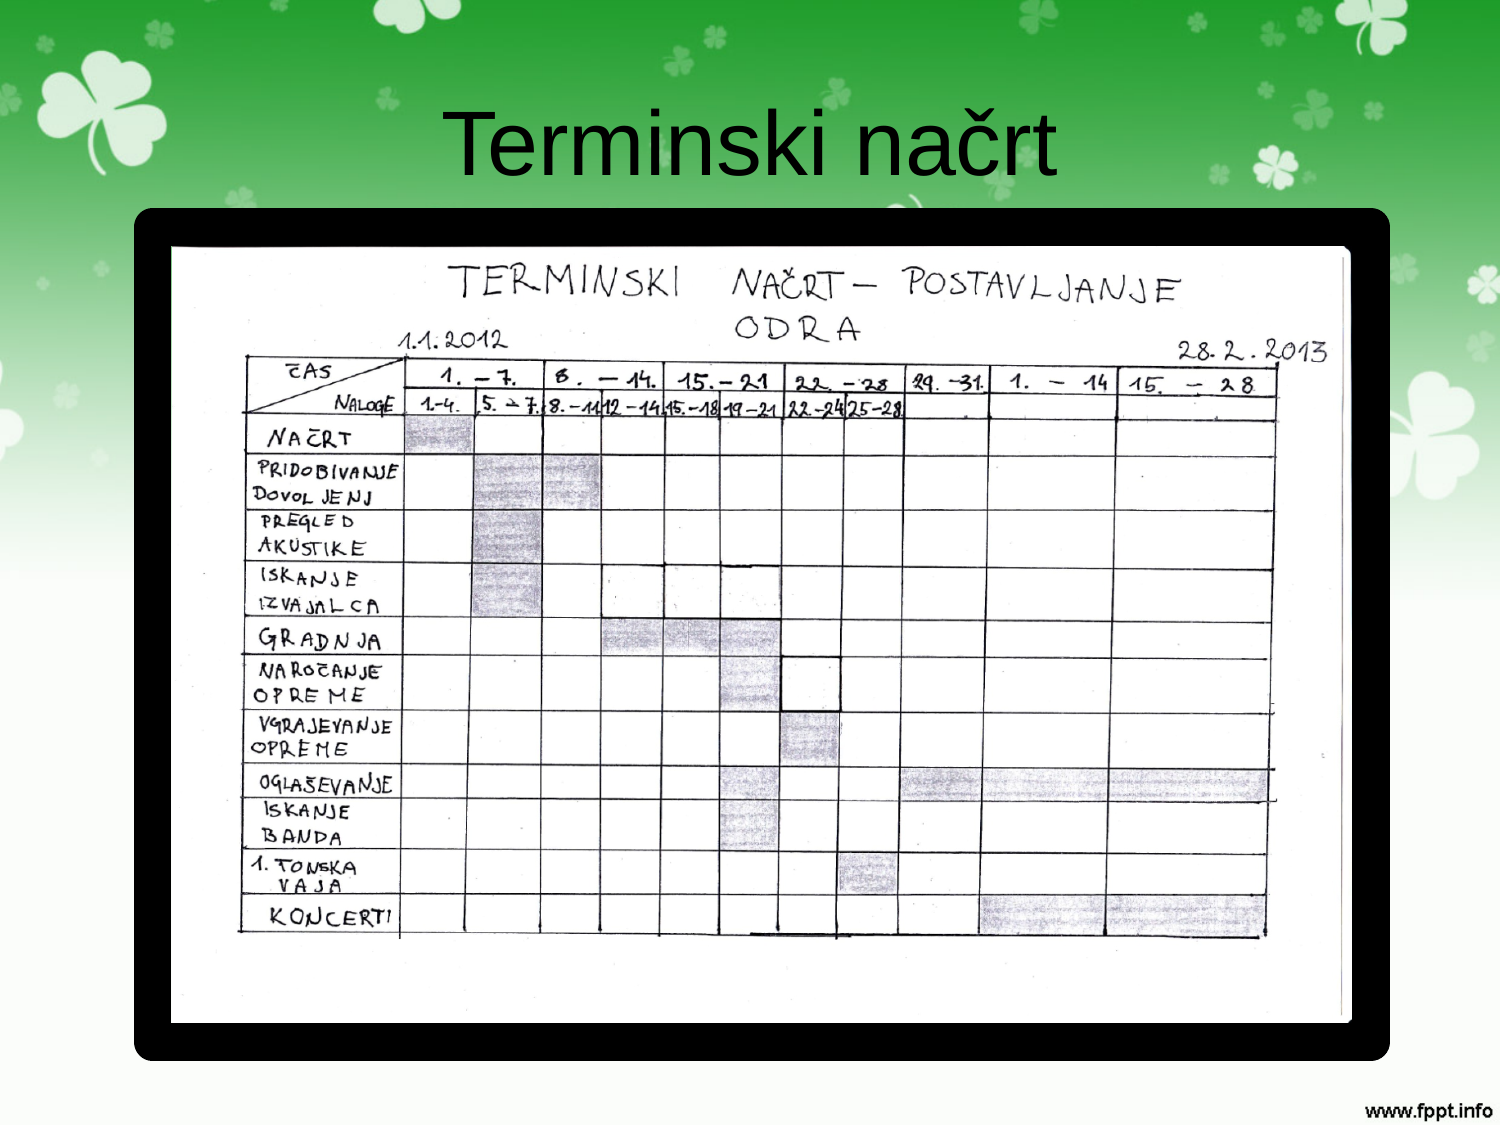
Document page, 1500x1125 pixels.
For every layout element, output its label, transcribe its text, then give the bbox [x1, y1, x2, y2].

title Terminski načrt [75, 45, 1425, 233]
picture [0, 0, 1500, 1125]
